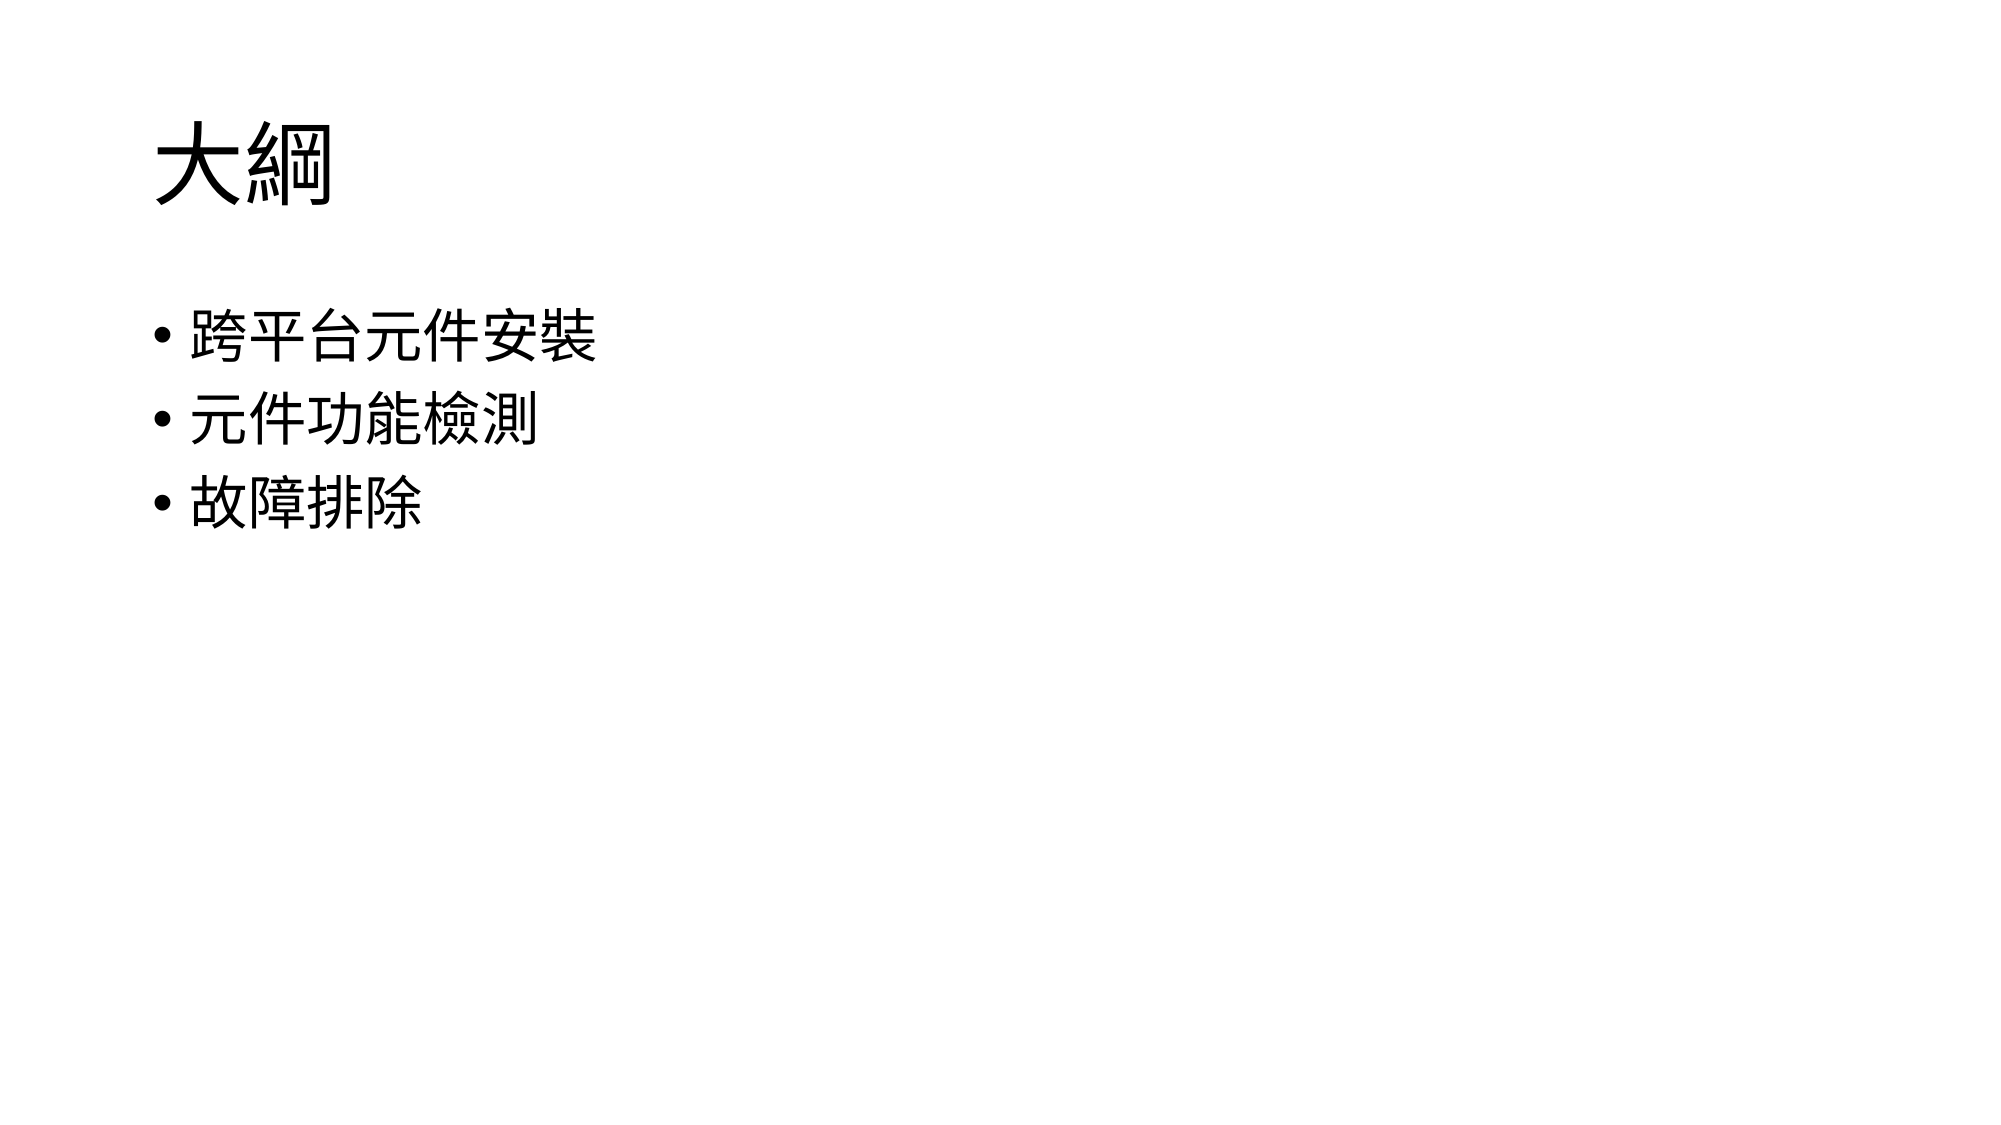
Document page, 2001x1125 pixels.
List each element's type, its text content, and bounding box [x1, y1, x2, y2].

title 大綱 [137, 59, 1863, 278]
list 跨平台元件安裝 元件功能檢測 故障排除 [137, 299, 1863, 1014]
